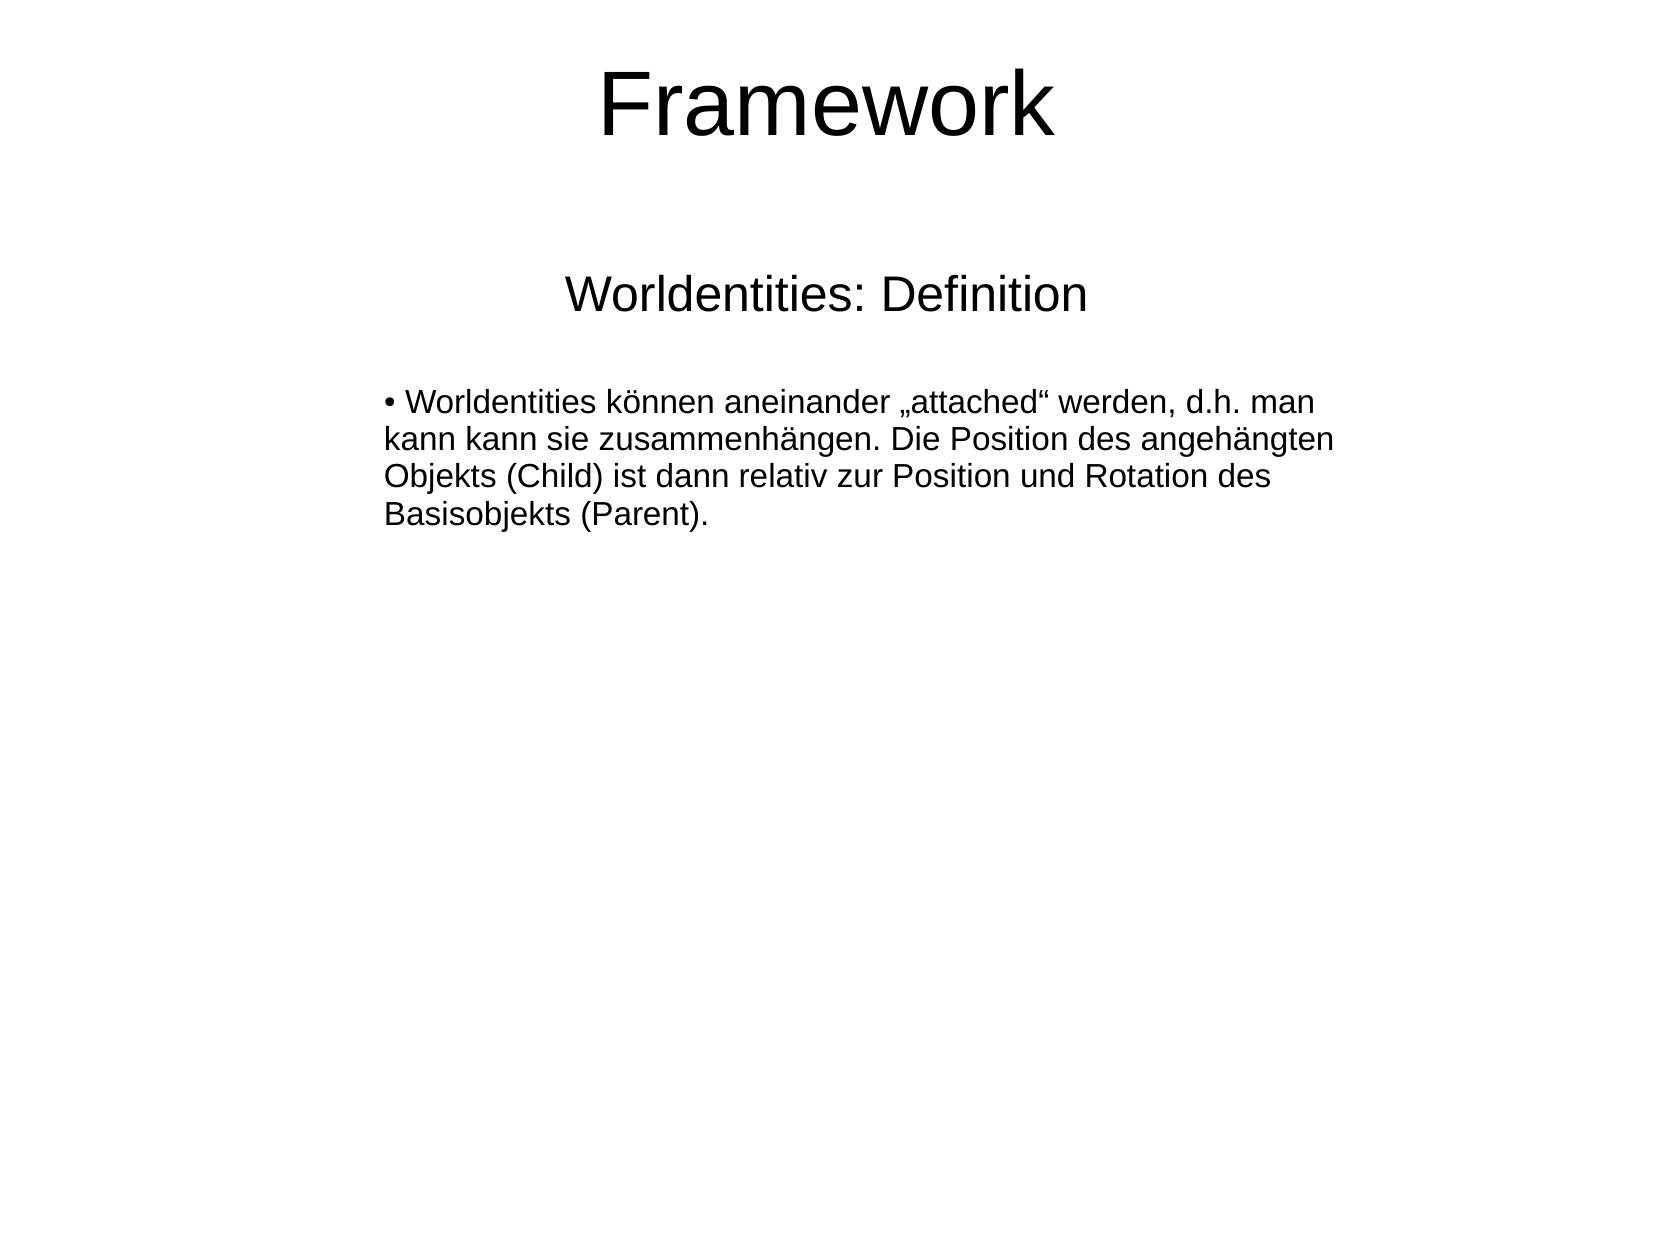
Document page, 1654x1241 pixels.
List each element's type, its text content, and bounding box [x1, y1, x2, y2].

subtitle Worldentities können aneinander „attached“ werden, d.h. man kann kann sie zusammenhängen. Die Position des angehängten Objekts (Child) ist dann relativ zur Position und Rotation des Basisobjekts (Parent). [383, 383, 1359, 533]
title Framework [82, 0, 1571, 208]
text_box Worldentities: Definition [82, 265, 1571, 325]
